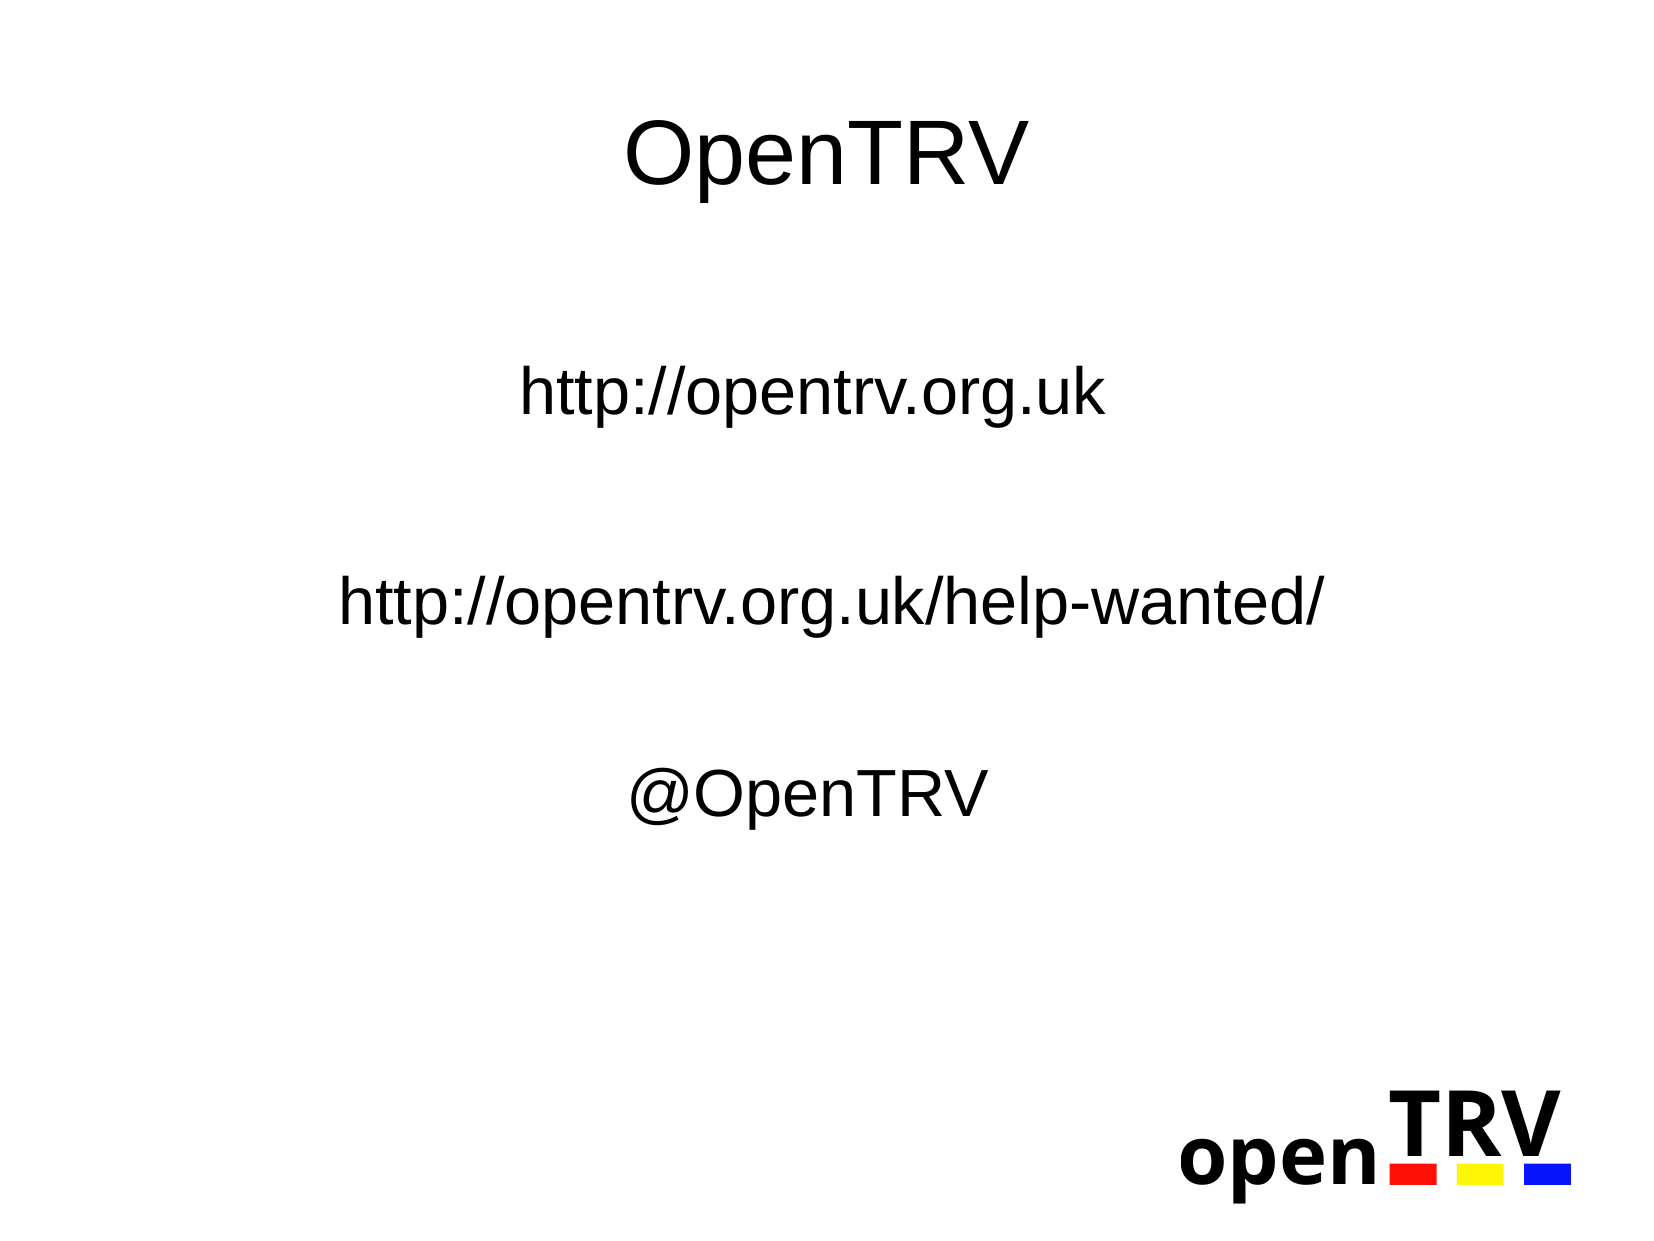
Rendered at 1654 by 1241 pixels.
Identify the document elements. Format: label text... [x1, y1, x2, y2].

list @OpenTRV [555, 755, 1264, 839]
list http://opentrv.org.uk/help-wanted/ [82, 563, 1571, 666]
title OpenTRV [82, 49, 1571, 257]
list http://opentrv.org.uk [448, 354, 1158, 438]
